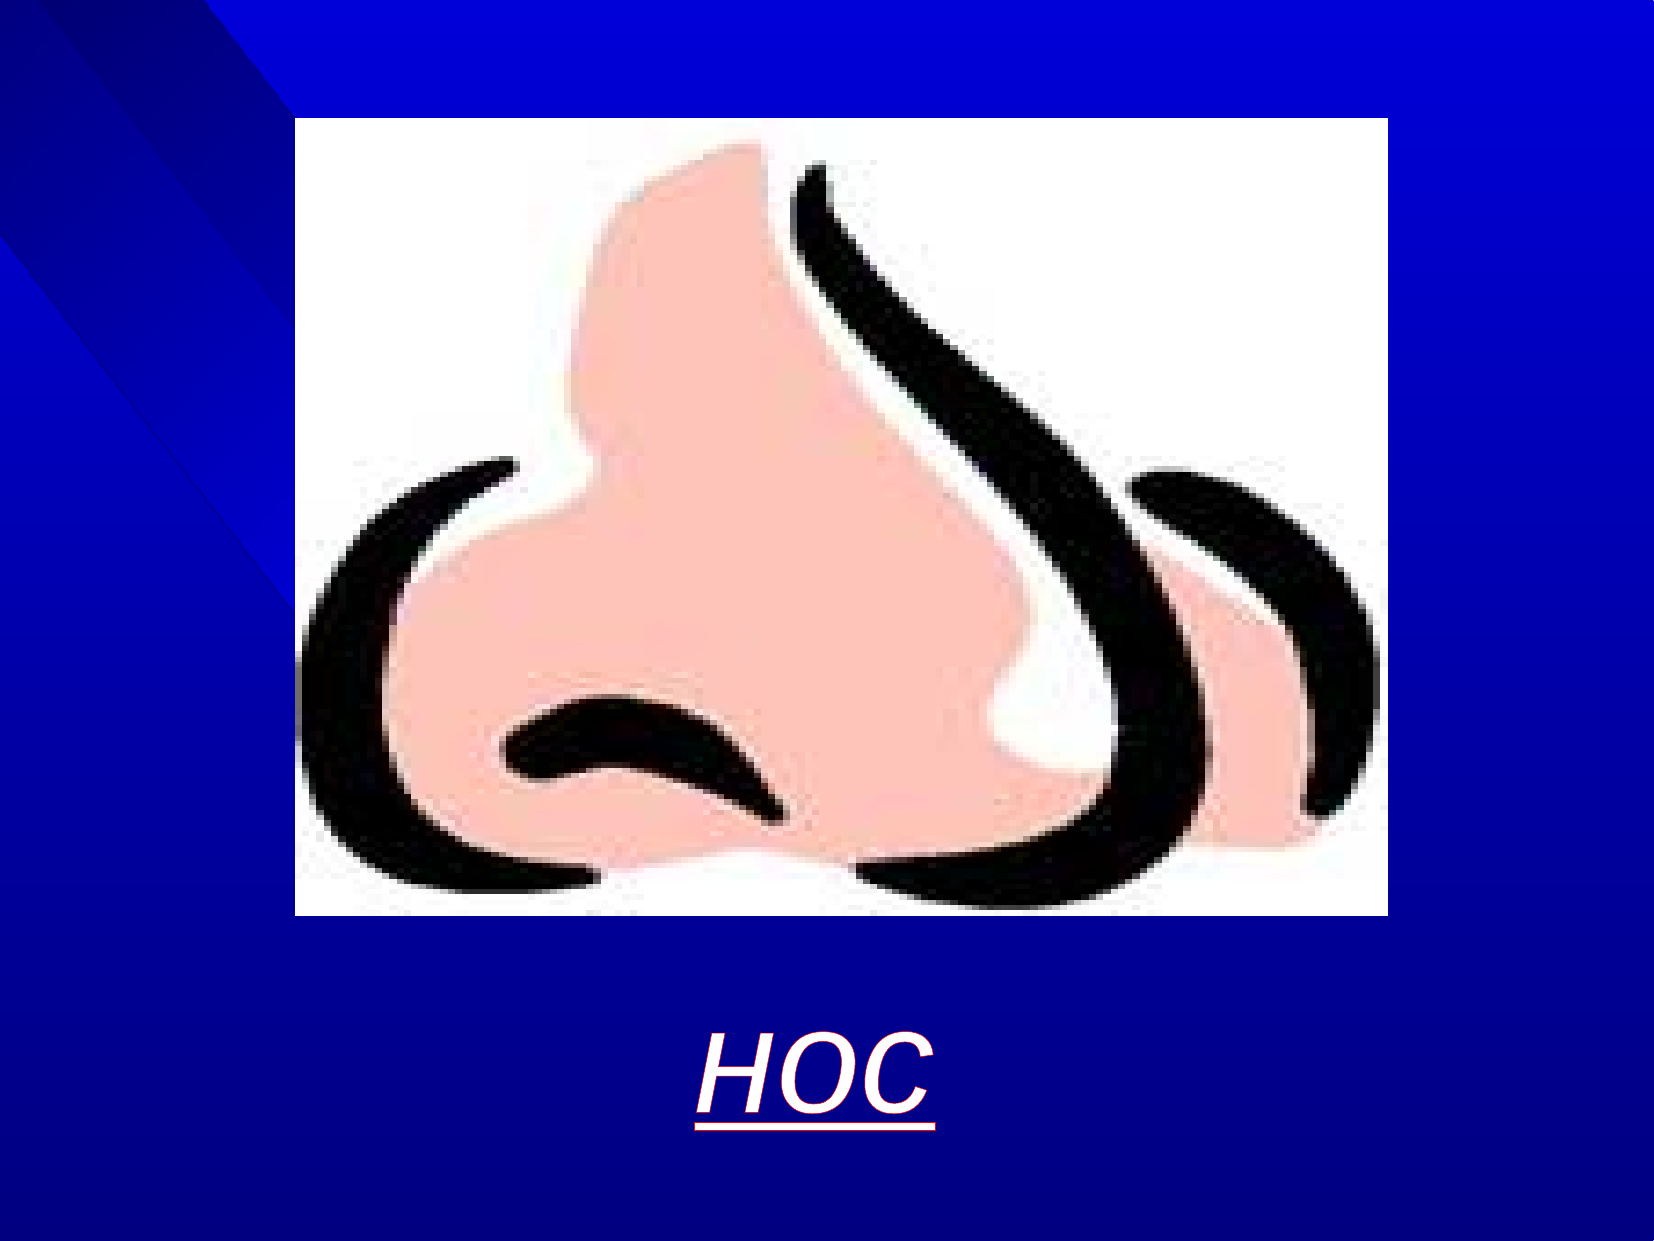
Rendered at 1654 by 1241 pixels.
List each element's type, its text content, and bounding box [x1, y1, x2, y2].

picture [295, 118, 1388, 916]
text_box нос [679, 969, 950, 1152]
